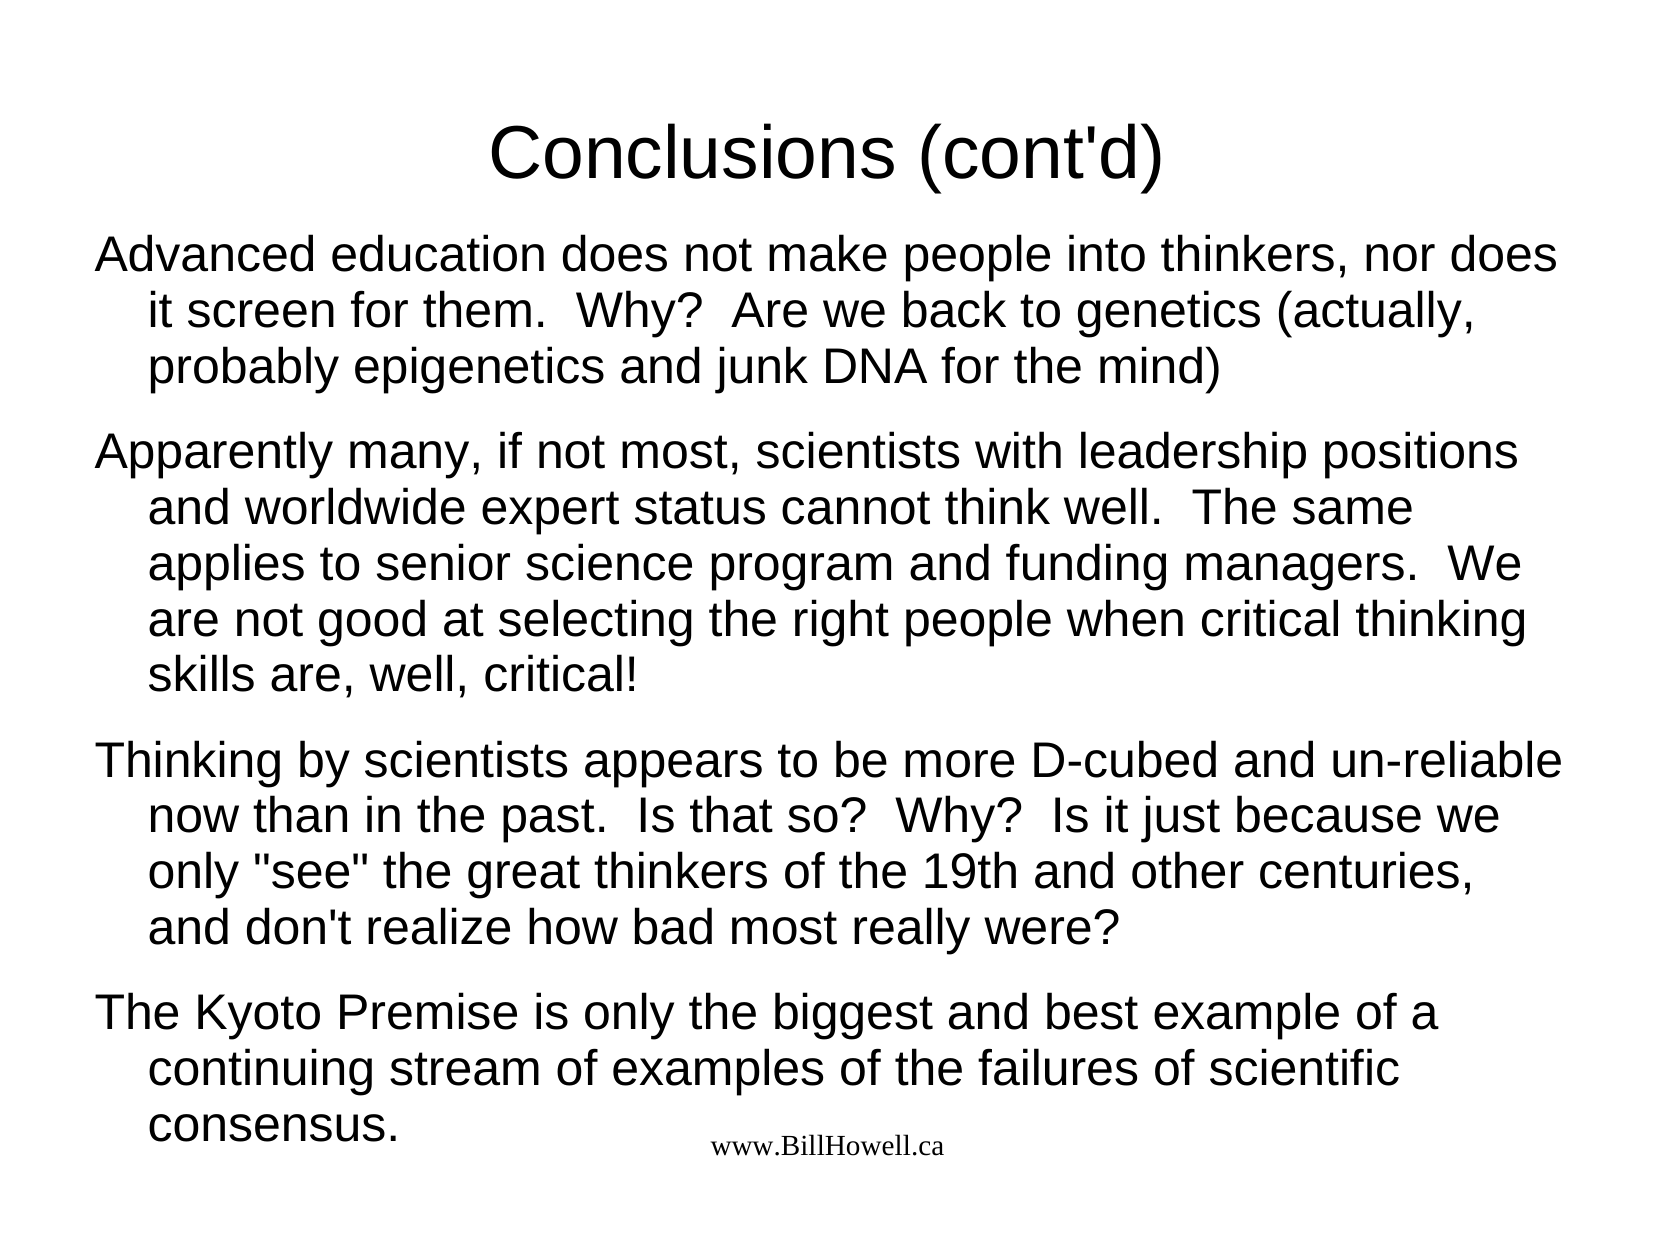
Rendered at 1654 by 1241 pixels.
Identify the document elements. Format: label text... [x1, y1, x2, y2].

title Conclusions (cont'd) [82, 56, 1571, 250]
list Advanced education does not make people into thinkers, nor does it screen for them. Why? Are we back to genetics (actually, probably epigenetics and junk DNA for the mind) Apparently many, if not most, scientists with leadership positions and worldwide expert status cannot think well. The same applies to senior science program and funding managers. We are not good at selecting the right people when critical thinking skills are, well, critical! Thinking by scientists appears to be more D-cubed and un-reliable now than in the past. Is that so? Why? Is it just because we only "see" the great thinkers of the 19th and other centuries, and don't realize how bad most really were? The Kyoto Premise is only the biggest and best example of a continuing stream of examples of the failures of scientific consensus. [76, 226, 1565, 1152]
